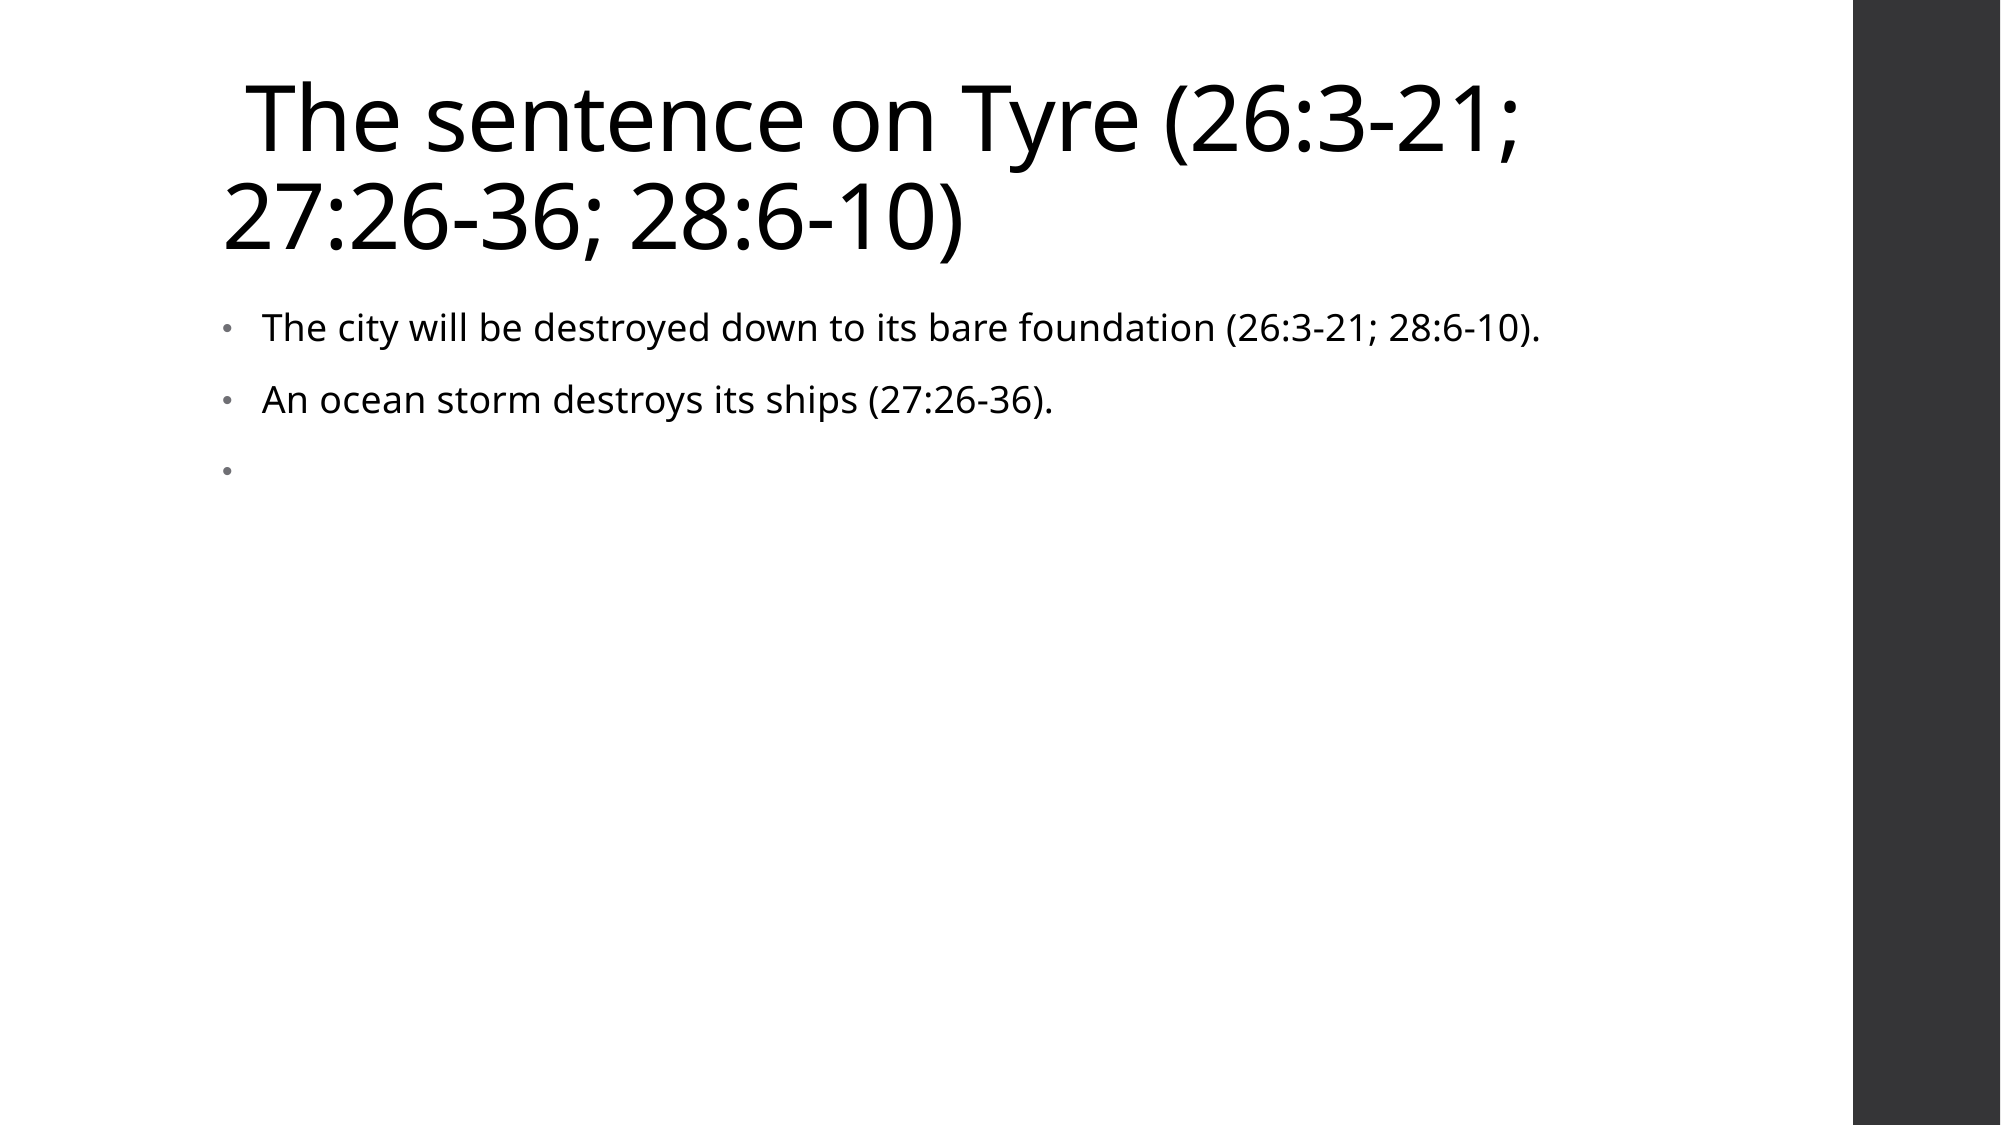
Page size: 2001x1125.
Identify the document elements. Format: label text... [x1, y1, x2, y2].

title The sentence on Tyre (26:3-21; 27:26-36; 28:6-10) [206, 60, 1797, 278]
list The city will be destroyed down to its bare foundation (26:3-21; 28:6-10). An ocean storm destroys its ships (27:26-36). [206, 299, 1617, 1014]
